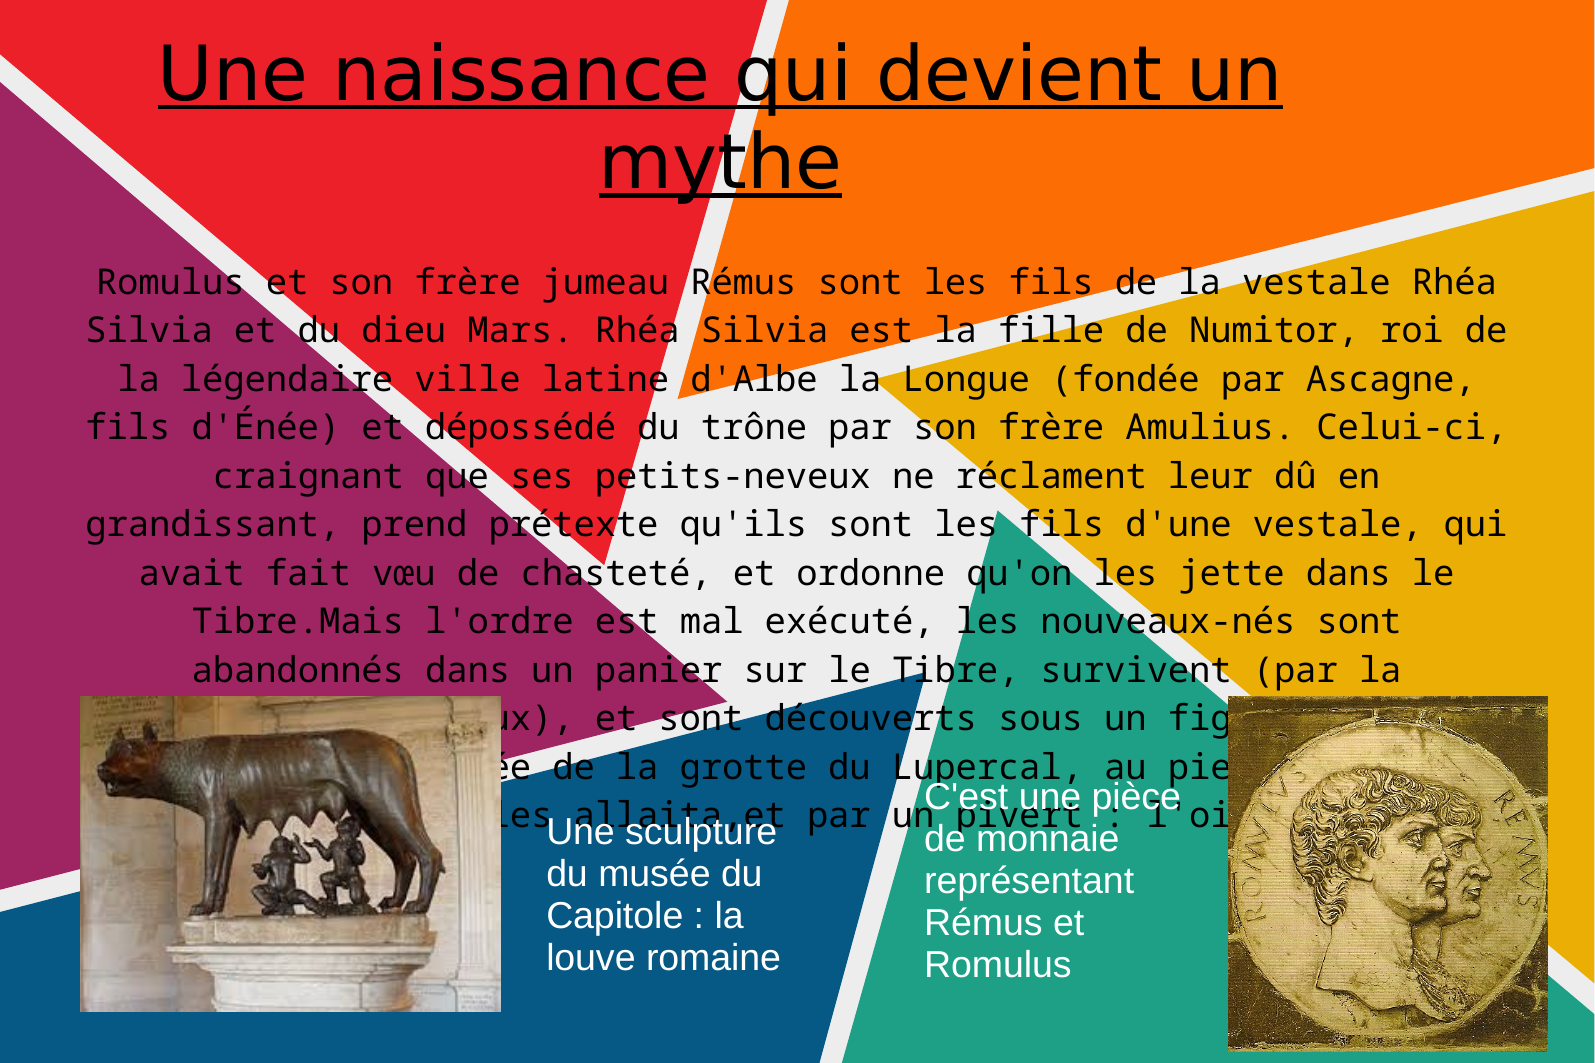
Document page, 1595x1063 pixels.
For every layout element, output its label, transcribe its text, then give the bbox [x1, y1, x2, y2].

title Une naissance qui devient un mythe [79, 18, 1361, 218]
picture [80, 696, 501, 1012]
picture [1228, 696, 1548, 1052]
text_box Une sculpture du musée du Capitole : la louve romaine [531, 803, 804, 987]
text_box C'est une pièce de monnaie représentant Rémus et Romulus [909, 767, 1205, 993]
list Romulus et son frère jumeau Rémus sont les fils de la vestale Rhéa Silvia et du dieu Mars. Rhéa Silvia est la fille de Numitor, roi de la légendaire ville latine d'Albe la Longue (fondée par Ascagne, fils d'Énée) et dépossédé du trône par son frère Amulius. Celui-ci, craignant que ses petits-neveux ne réclament leur dû en grandissant, prend prétexte qu'ils sont les fils d'une vestale, qui avait fait vœu de chasteté, et ordonne qu'on les jette dans le Tibre.Mais l'ordre est mal exécuté, les nouveaux-nés sont abandonnés dans un panier sur le Tibre, survivent (par la protection des dieux), et sont découverts sous un figuier sauvage situé devant l'entrée de la grotte du Lupercal, au pied du Palatin, par une louve, qui les allaita,et par un pivert : l'oiseau de Mars. [79, 256, 1515, 873]
